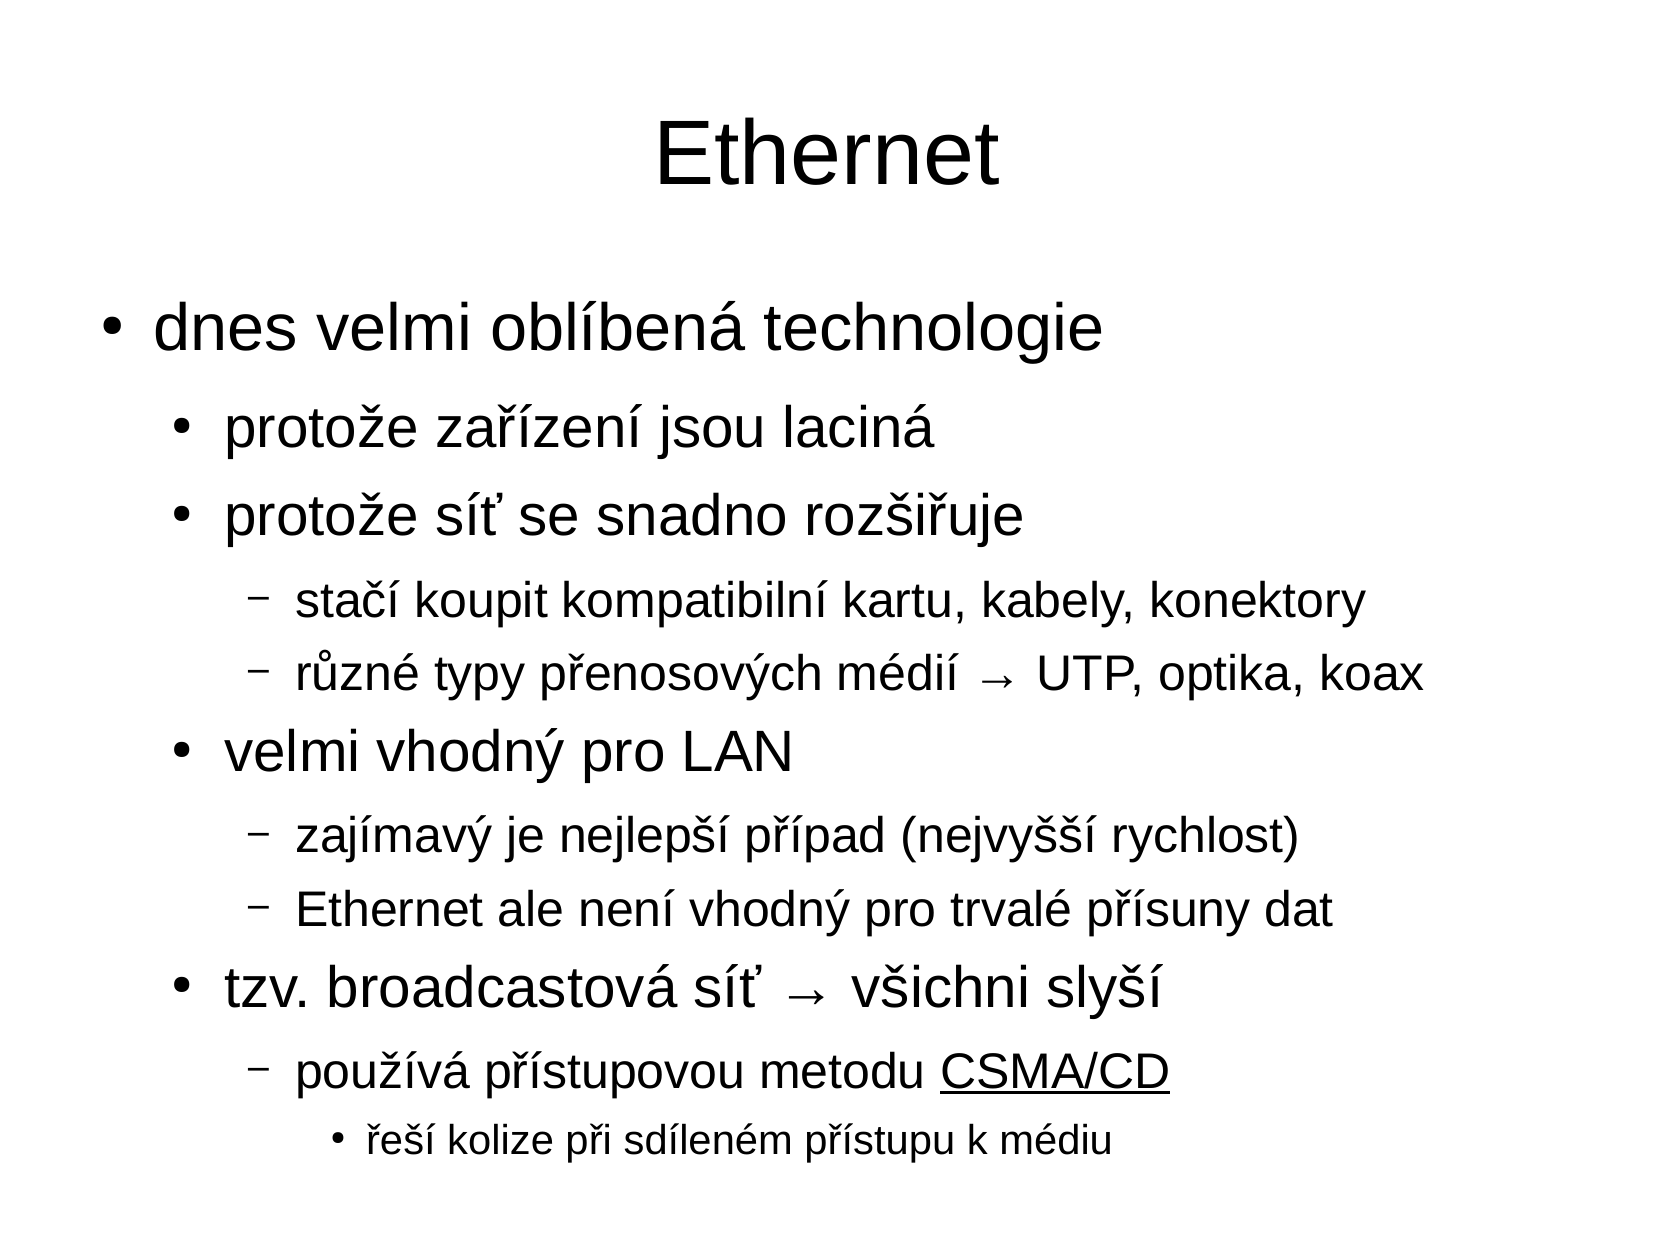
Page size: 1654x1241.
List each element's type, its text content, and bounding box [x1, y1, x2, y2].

title Ethernet [82, 49, 1571, 257]
list dnes velmi oblíbená technologie protože zařízení jsou laciná protože síť se snadno rozšiřuje stačí koupit kompatibilní kartu, kabely, konektory různé typy přenosových médií → UTP, optika, koax velmi vhodný pro LAN zajímavý je nejlepší případ (nejvyšší rychlost) Ethernet ale není vhodný pro trvalé přísuny dat tzv. broadcastová síť → všichni slyší používá přístupovou metodu CSMA/CD řeší kolize při sdíleném přístupu k médiu [82, 290, 1571, 1163]
